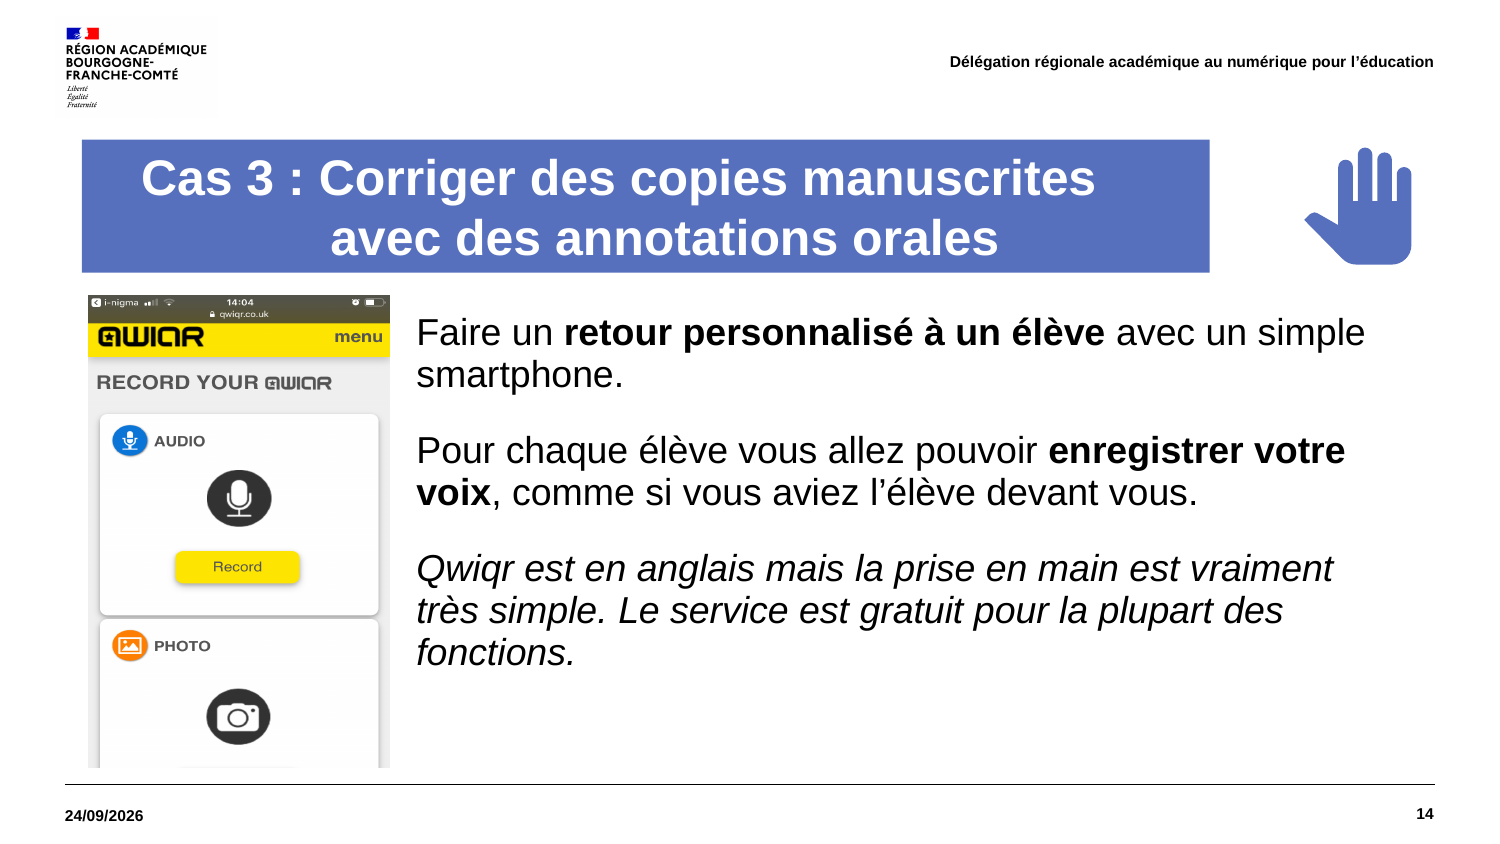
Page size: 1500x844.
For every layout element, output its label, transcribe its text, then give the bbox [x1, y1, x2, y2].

text_box Délégation régionale académique au numérique pour l’éducation [470, 32, 1435, 90]
picture [88, 295, 390, 768]
text_box <numéro> [1213, 784, 1434, 843]
text_box [1304, 147, 1412, 265]
text_box Faire un retour personnalisé à un élève avec un simple smartphone. Pour chaque élève vous allez pouvoir enregistrer votre voix, comme si vous aviez l’élève devant vous. Qwiqr est en anglais mais la prise en main est vraiment très simple. Le service est gratuit pour la plupart des fonctions. [401, 304, 1394, 733]
picture [55, 16, 218, 119]
text_box Cas 3 : Corriger des copies manuscrites avec des annotations orales [81, 139, 1210, 273]
text_box 18/02/2022 [64, 787, 244, 843]
